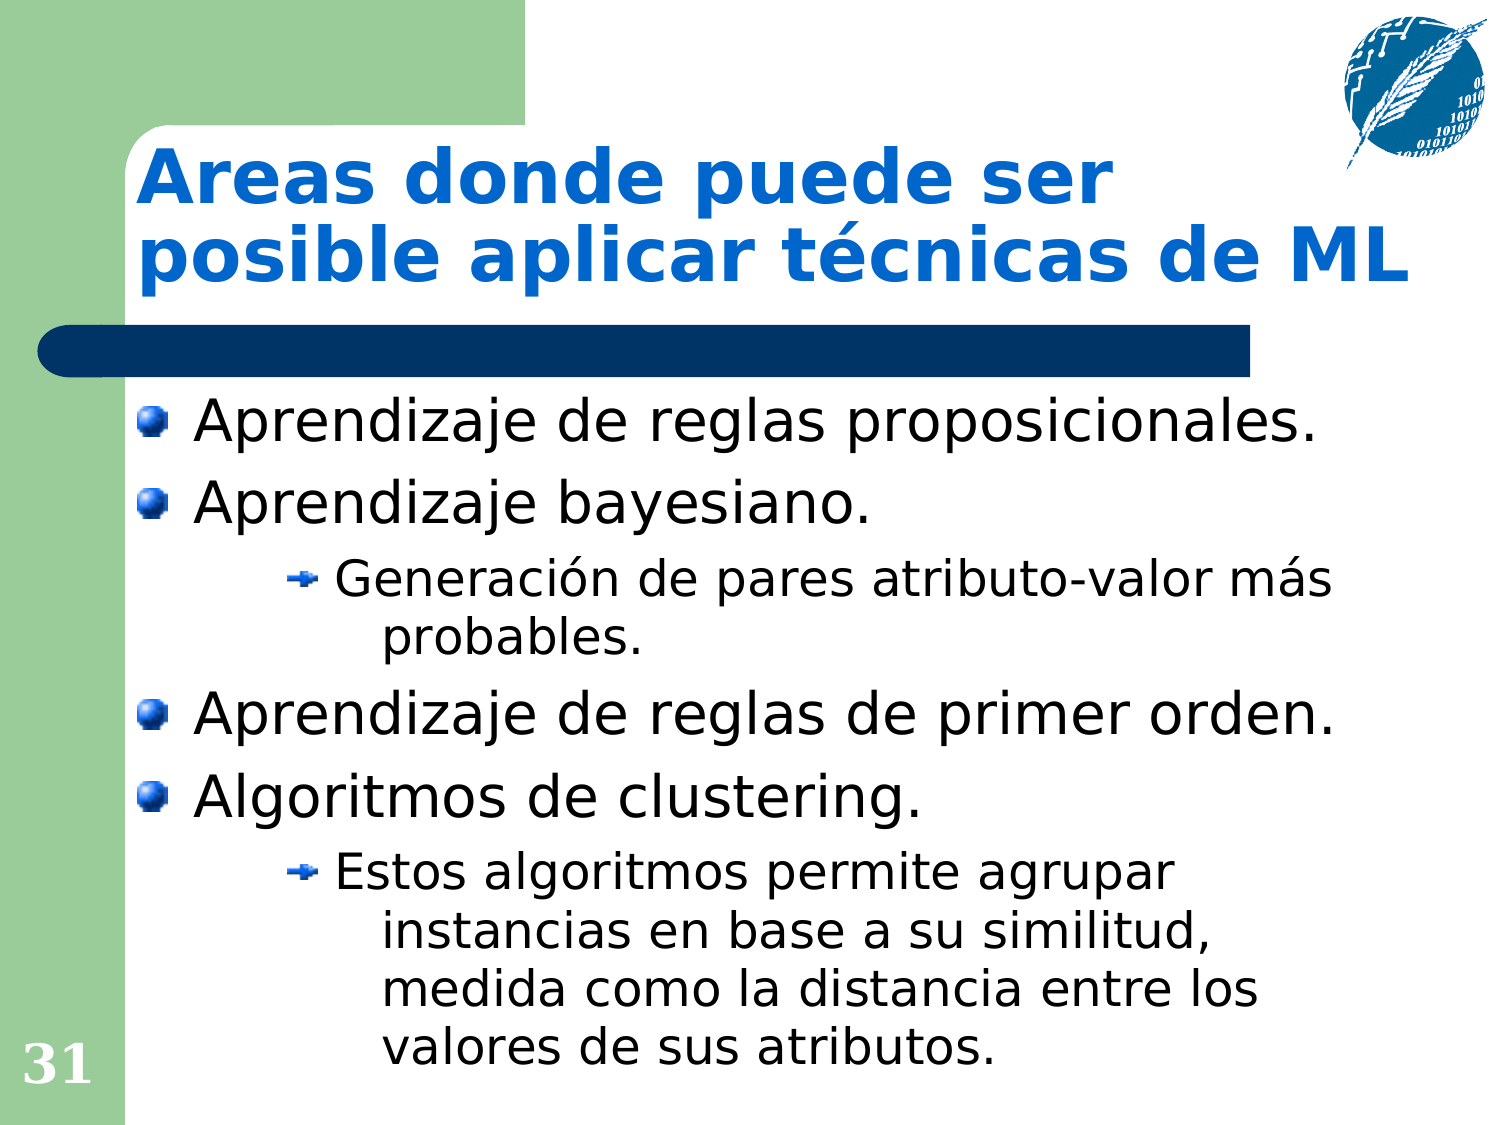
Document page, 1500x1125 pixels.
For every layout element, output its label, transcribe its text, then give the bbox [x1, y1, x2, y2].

picture [1427, 138, 1431, 148]
picture [1433, 139, 1440, 147]
title Areas donde puede ser posible aplicar técnicas de ML [136, 135, 1414, 302]
picture [1436, 127, 1450, 136]
picture [1341, 15, 1487, 172]
list Aprendizaje de reglas proposicionales. Aprendizaje bayesiano. Generación de pares atributo-valor más probables. Aprendizaje de reglas de primer orden. Algoritmos de clustering. Estos algoritmos permite agrupar instancias en base a su similitud, medida como la distancia entre los valores de sus atributos. [137, 387, 1400, 1045]
picture [1416, 140, 1425, 149]
